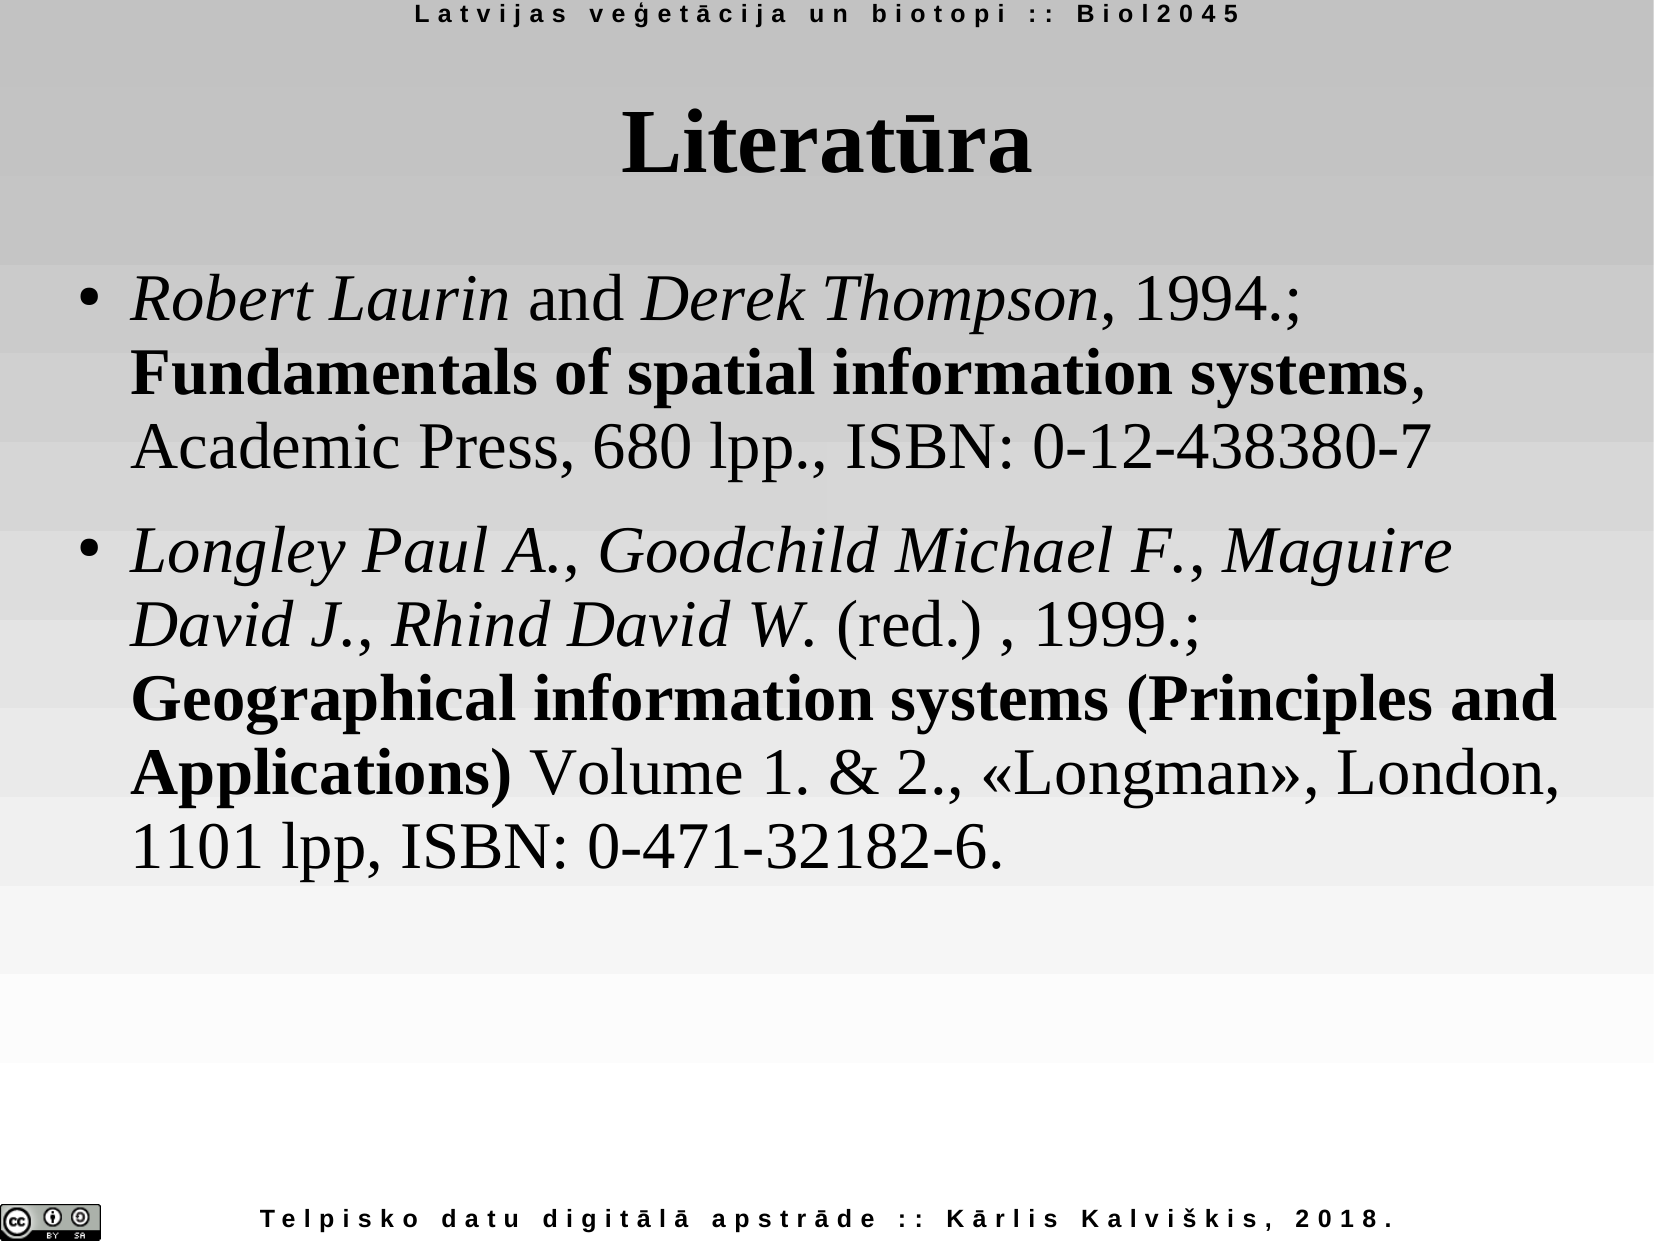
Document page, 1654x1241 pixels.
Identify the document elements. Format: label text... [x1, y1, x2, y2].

picture [0, 0, 1654, 1241]
title Literatūra [59, 37, 1596, 246]
list Robert Laurin and Derek Thompson, 1994.; Fundamentals of spatial information systems, Academic Press, 680 lpp., ISBN: 0-12-438380-7 Longley Paul A., Goodchild Michael F., Maguire David J., Rhind David W. (red.) , 1999.; Geographical information systems (Principles and Applications) Volume 1. & 2., «Longman», London, 1101 lpp, ISBN: 0-471-32182-6. [59, 261, 1596, 1175]
